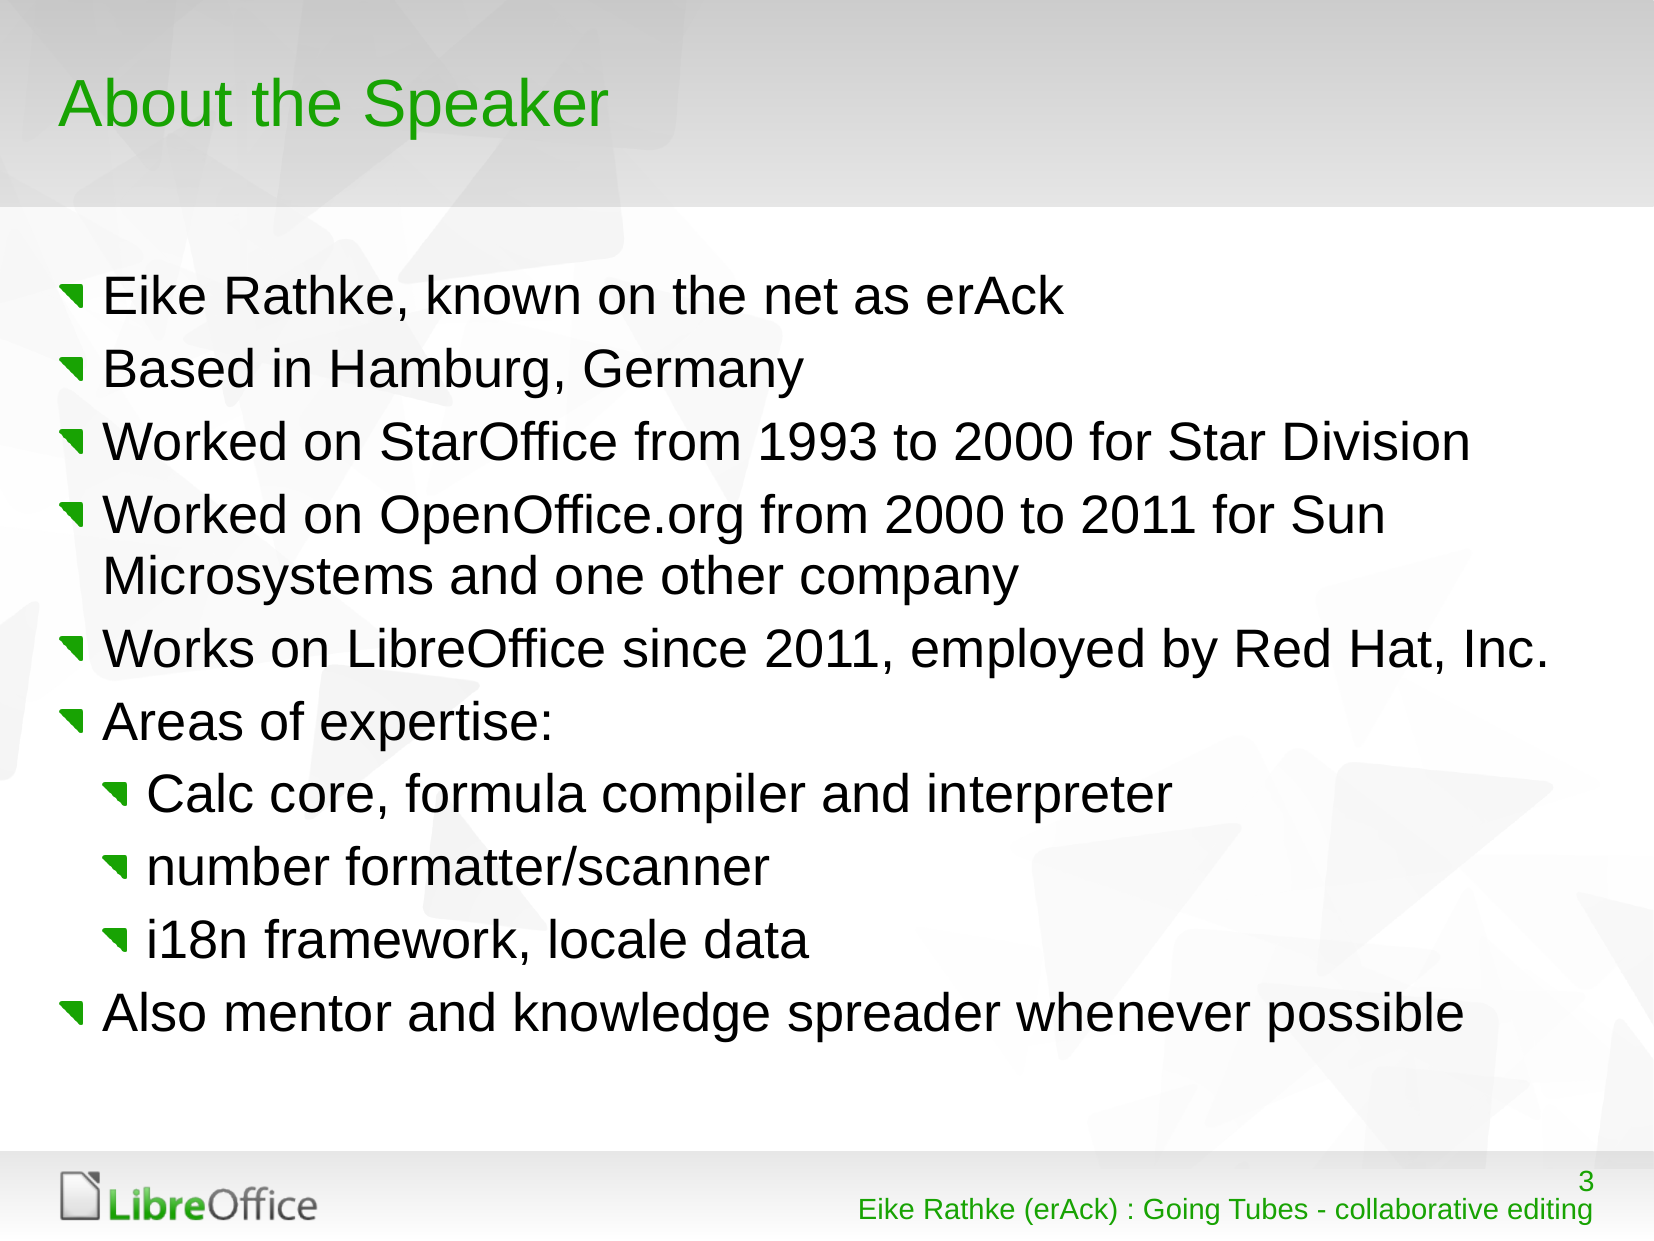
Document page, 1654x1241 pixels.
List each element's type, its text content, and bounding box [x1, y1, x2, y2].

picture [915, 548, 1654, 1169]
picture [41, 1152, 337, 1240]
picture [0, 0, 783, 931]
list Eike Rathke, known on the net as erAck Based in Hamburg, Germany Worked on StarOffice from 1993 to 2000 for Star Division Worked on OpenOffice.org from 2000 to 2011 for Sun Microsystems and one other company Works on LibreOffice since 2011, employed by Red Hat, Inc. Areas of expertise: Calc core, formula compiler and interpreter number formatter/scanner i18n framework, locale data Also mentor and knowledge spreader whenever possible [59, 265, 1595, 1114]
title About the Speaker [59, 29, 1595, 178]
